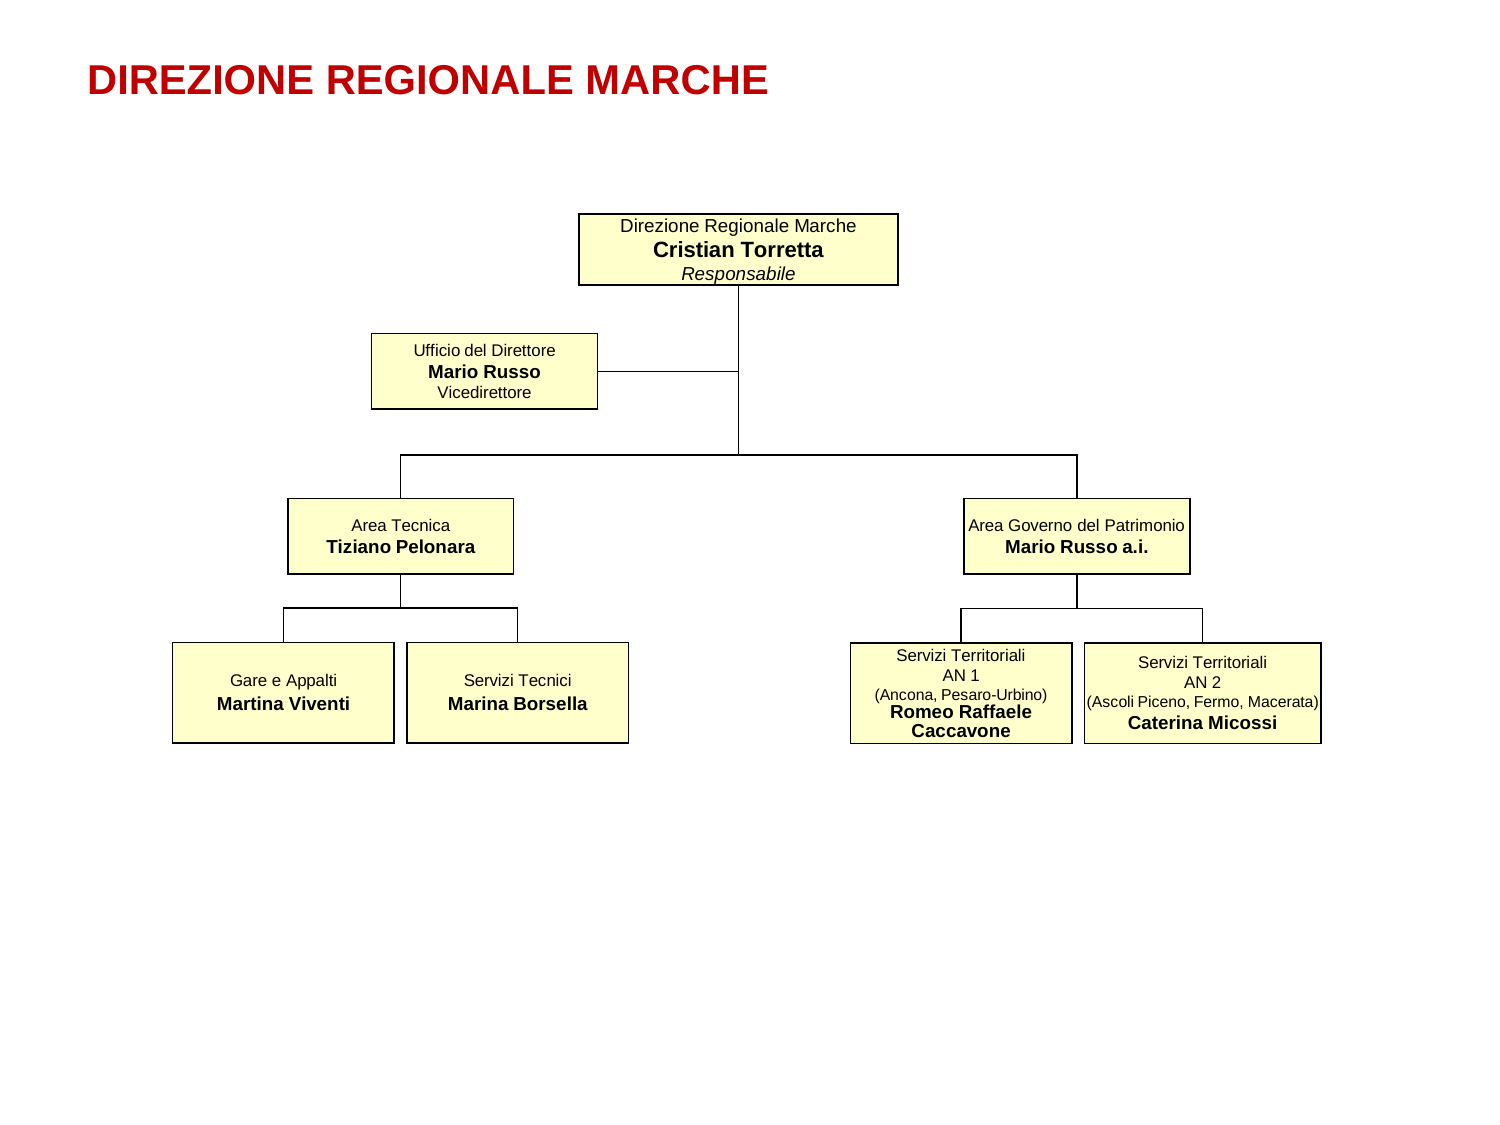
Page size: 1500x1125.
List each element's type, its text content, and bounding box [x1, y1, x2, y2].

picture [171, 207, 1329, 753]
text_box DIREZIONE REGIONALE MARCHE [72, 45, 1462, 128]
